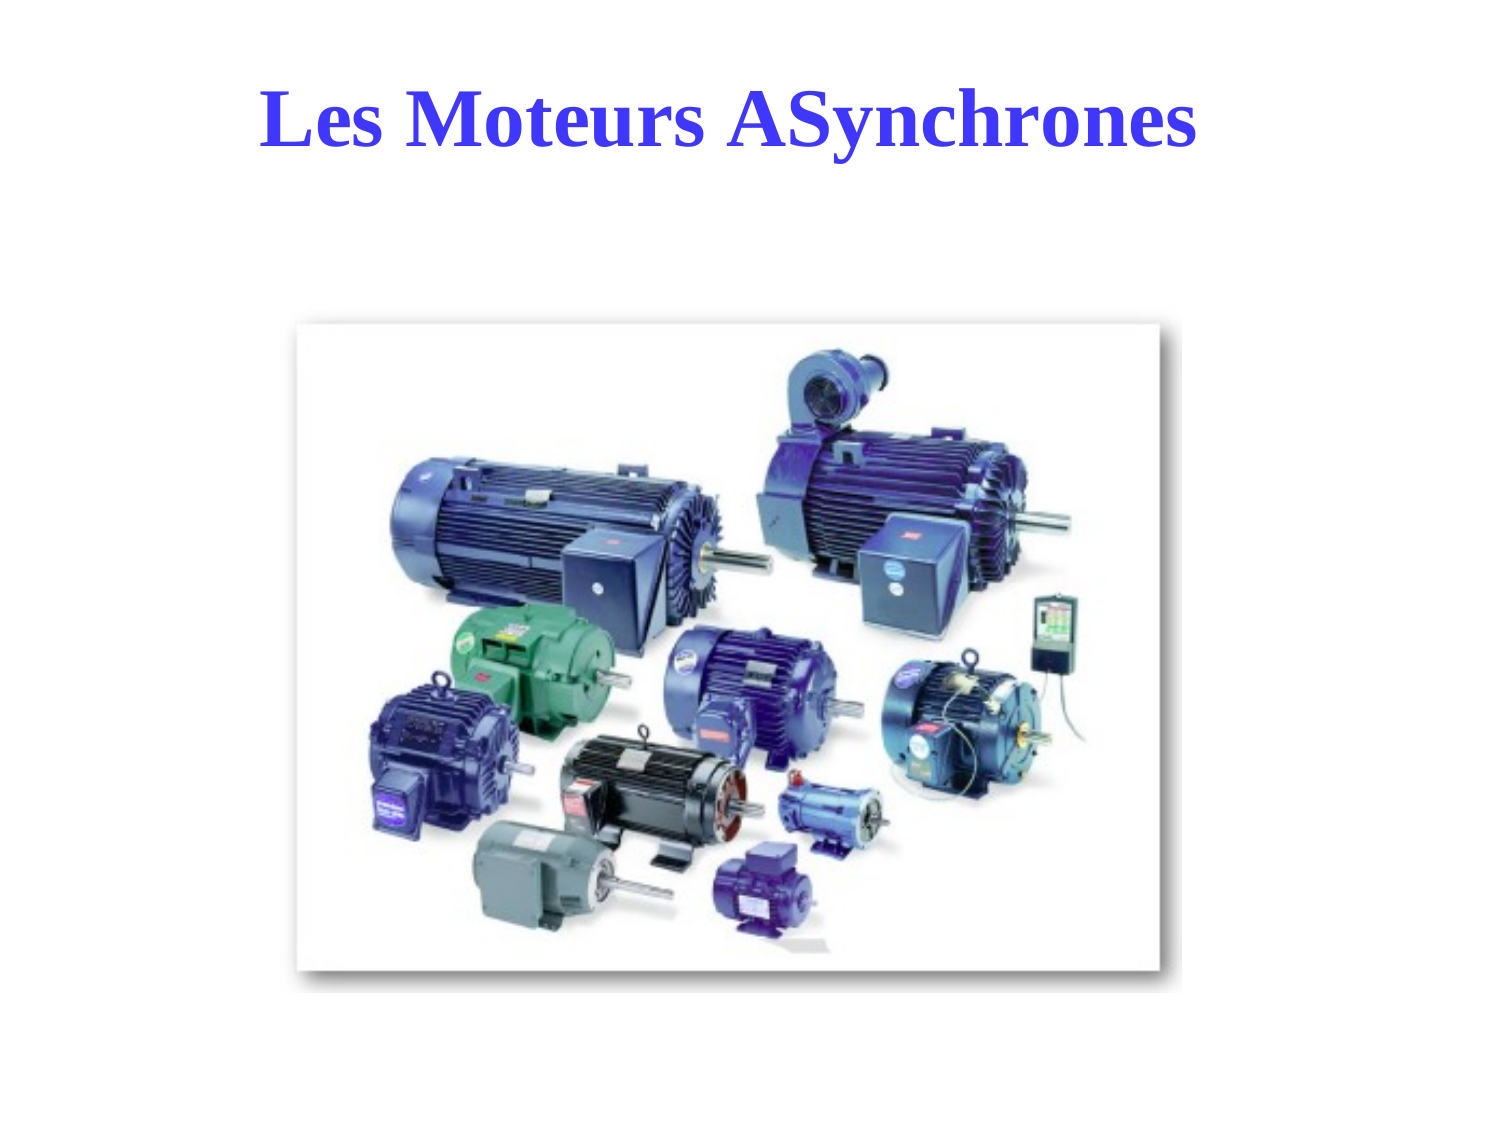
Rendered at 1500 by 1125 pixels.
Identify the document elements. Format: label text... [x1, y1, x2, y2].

chart [276, 303, 1182, 993]
title Les Moteurs ASynchrones [35, 59, 1423, 249]
